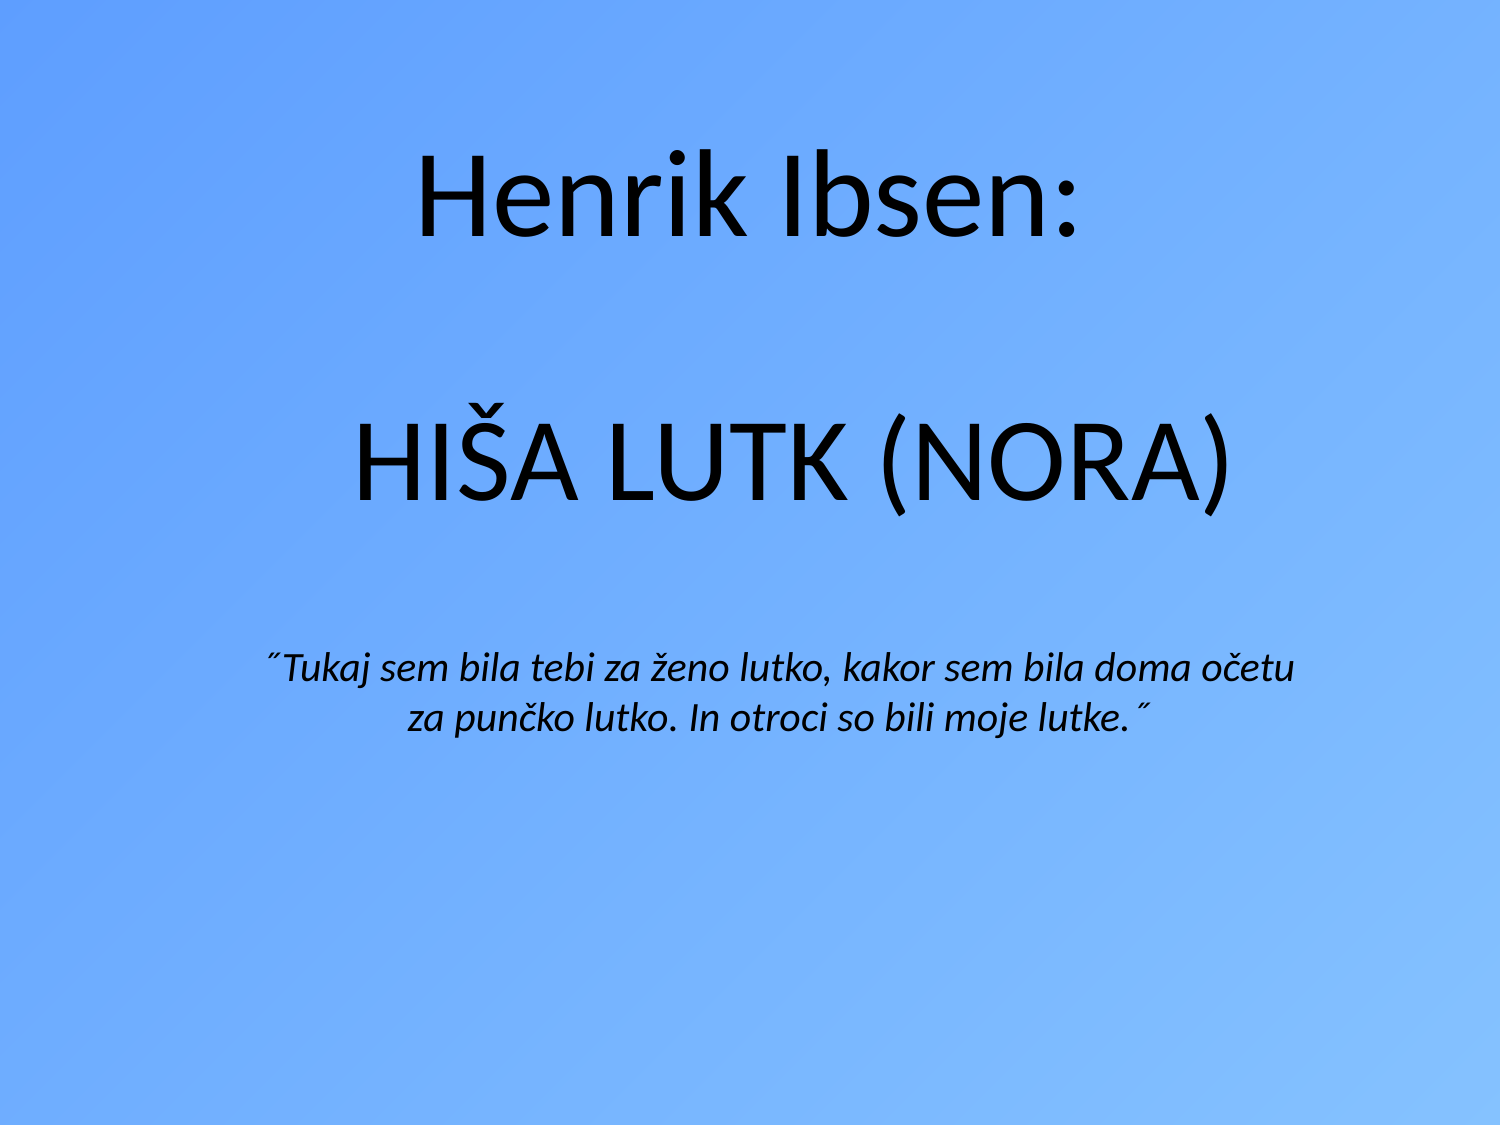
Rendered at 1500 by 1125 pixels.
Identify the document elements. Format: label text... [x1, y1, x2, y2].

subtitle HIŠA LUTK (NORA) [269, 246, 1320, 534]
text_box ˝Tukaj sem bila tebi za ženo lutko, kakor sem bila doma očetu za punčko lutko. In otroci so bili moje lutke.˝ [234, 632, 1325, 748]
title Henrik Ibsen: [112, 66, 1388, 308]
